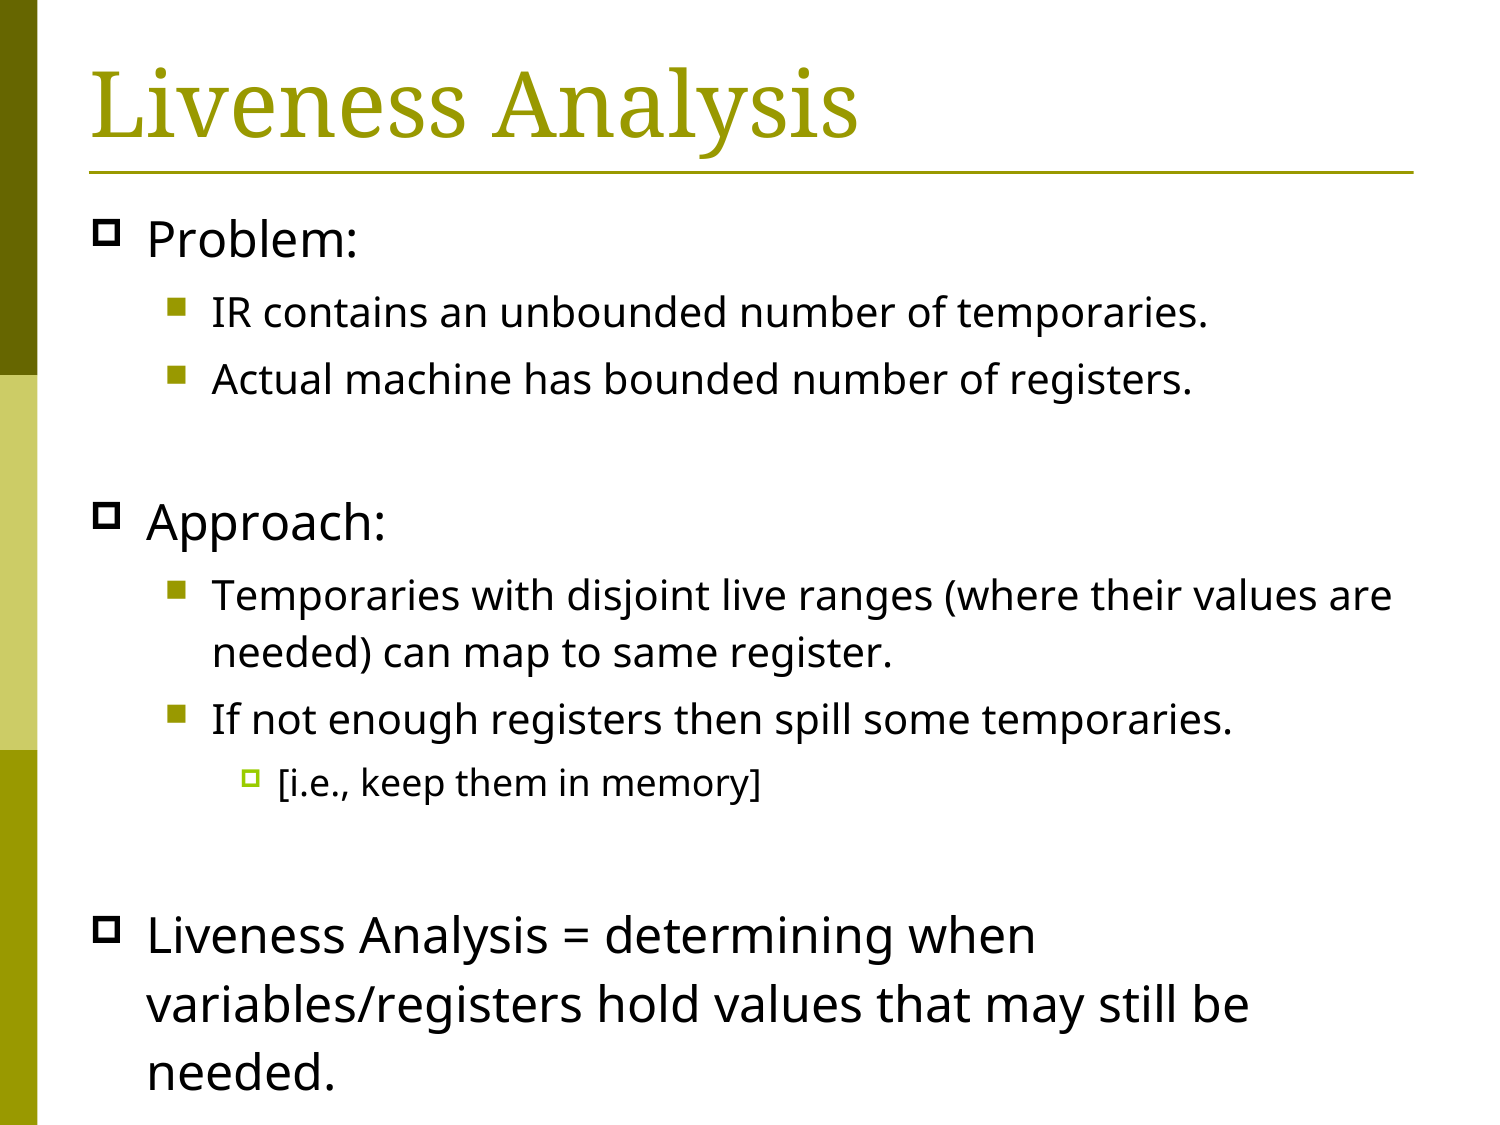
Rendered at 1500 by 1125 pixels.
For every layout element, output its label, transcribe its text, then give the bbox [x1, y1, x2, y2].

list Problem: IR contains an unbounded number of temporaries. Actual machine has bounded number of registers. Approach: Temporaries with disjoint live ranges (where their values are needed) can map to same register. If not enough registers then spill some temporaries. [i.e., keep them in memory] Liveness Analysis = determining when variables/registers hold values that may still be needed. [75, 196, 1426, 1006]
title Liveness Analysis [75, 45, 1426, 173]
